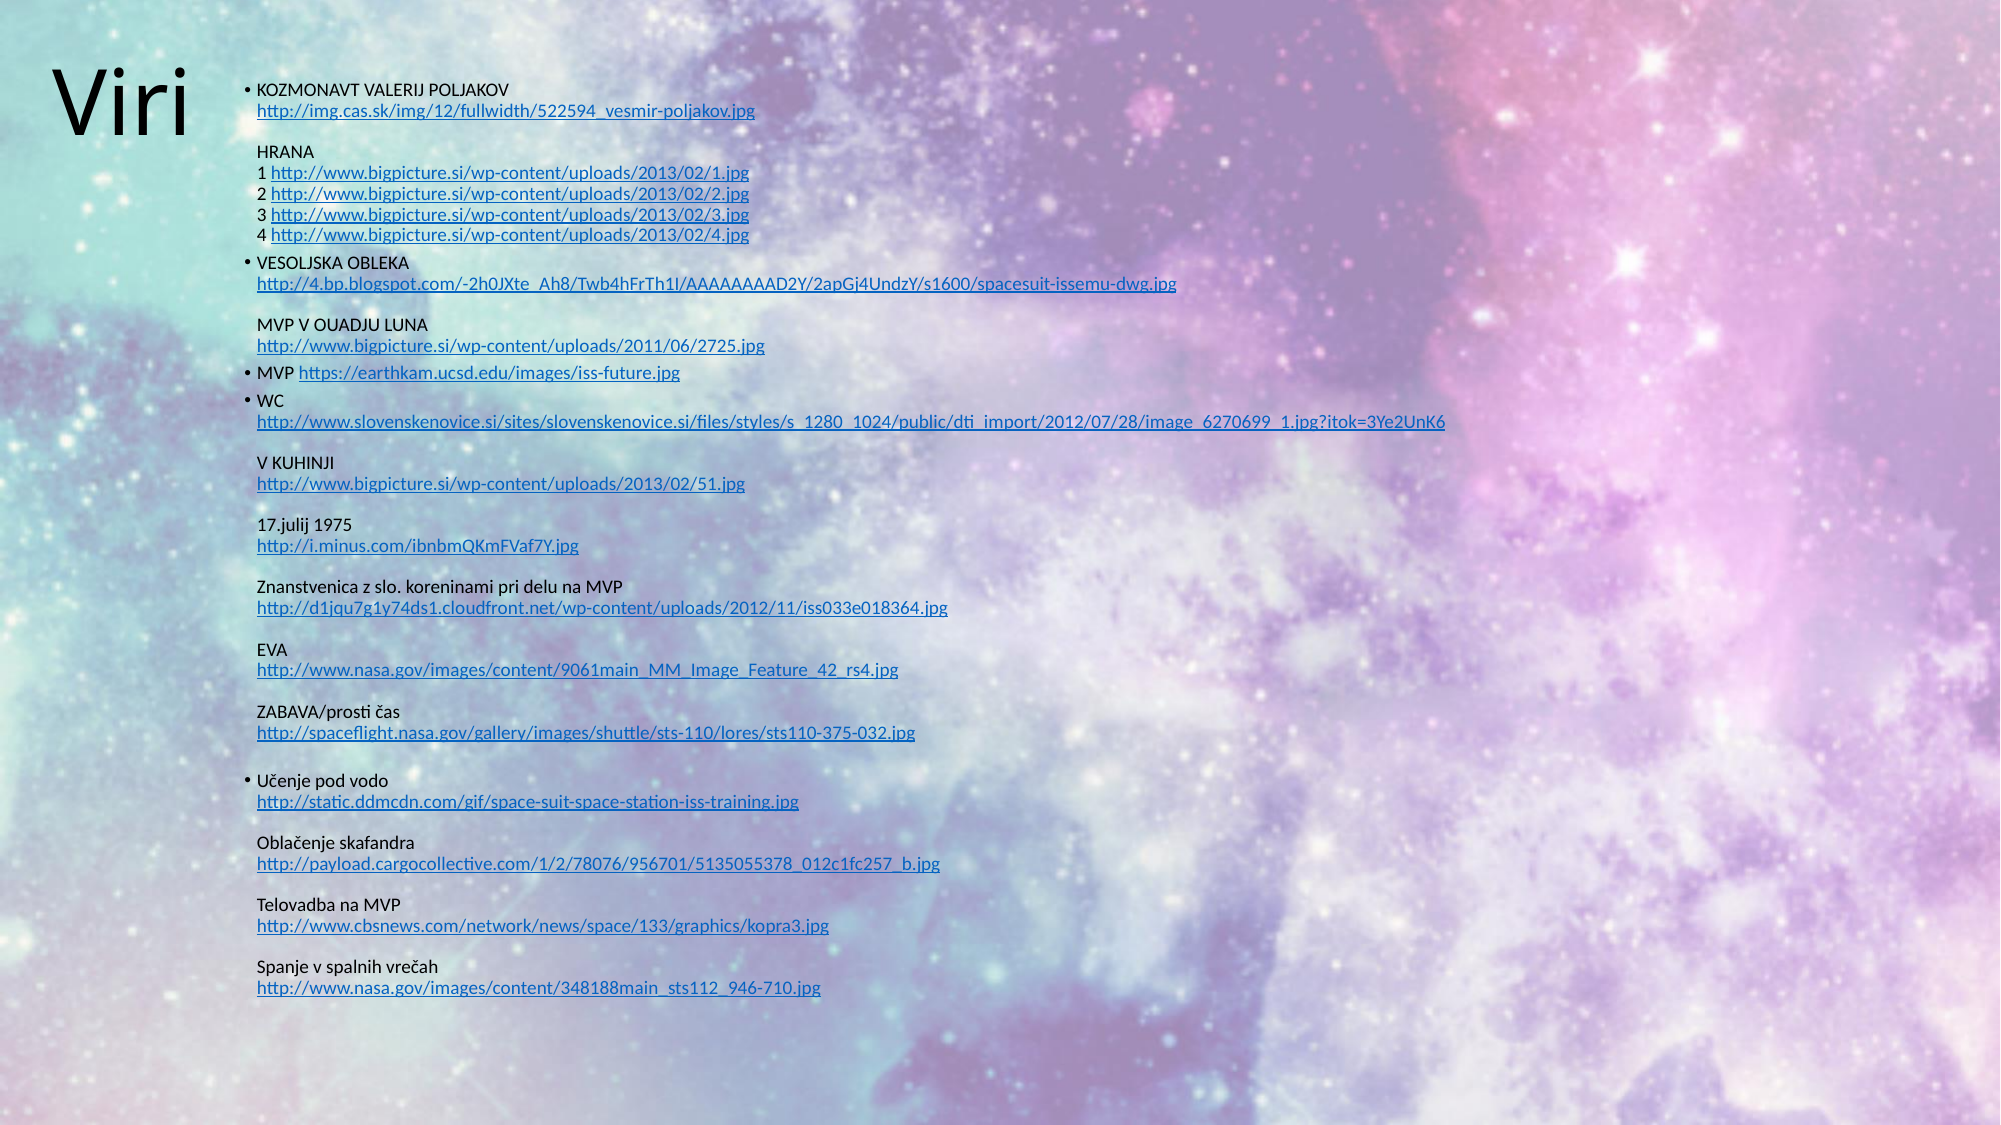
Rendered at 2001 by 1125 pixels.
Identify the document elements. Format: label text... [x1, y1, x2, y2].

list KOZMONAVT VALERIJ POLJAKOV http://img.cas.sk/img/12/fullwidth/522594_vesmir-poljakov.jpg HRANA 1 http://www.bigpicture.si/wp-content/uploads/2013/02/1.jpg 2 http://www.bigpicture.si/wp-content/uploads/2013/02/2.jpg 3 http://www.bigpicture.si/wp-content/uploads/2013/02/3.jpg 4 http://www.bigpicture.si/wp-content/uploads/2013/02/4.jpg VESOLJSKA OBLEKA http://4.bp.blogspot.com/-2h0JXte_Ah8/Twb4hFrTh1I/AAAAAAAAD2Y/2apGj4UndzY/s1600/spacesuit-issemu-dwg.jpg MVP V OUADJU LUNA http://www.bigpicture.si/wp-content/uploads/2011/06/2725.jpg MVP https://earthkam.ucsd.edu/images/iss-future.jpg WC http://www.slovenskenovice.si/sites/slovenskenovice.si/files/styles/s_1280_1024/public/dti_import/2012/07/28/image_6270699_1.jpg?itok=3Ye2UnK6 V KUHINJI http://www.bigpicture.si/wp-content/uploads/2013/02/51.jpg 17.julij 1975 http://i.minus.com/ibnbmQKmFVaf7Y.jpg Znanstvenica z slo. koreninami pri delu na MVP http://d1jqu7g1y74ds1.cloudfront.net/wp-content/uploads/2012/11/iss033e018364.jpg EVA http://www.nasa.gov/images/content/9061main_MM_Image_Feature_42_rs4.jpg ZABAVA/prosti čas http://spaceflight.nasa.gov/gallery/images/shuttle/sts-110/lores/sts110-375-032.jpg Učenje pod vodo http://static.ddmcdn.com/gif/space-suit-space-station-iss-training.jpg Oblačenje skafandra http://payload.cargocollective.com/1/2/78076/956701/5135055378_012c1fc257_b.jpg Telovadba na MVP http://www.cbsnews.com/network/news/space/133/graphics/kopra3.jpg Spanje v spalnih vrečah http://www.nasa.gov/images/content/348188main_sts112_946-710.jpg [229, 72, 1863, 1014]
title Viri [37, 38, 216, 173]
picture [0, 0, 2001, 1125]
